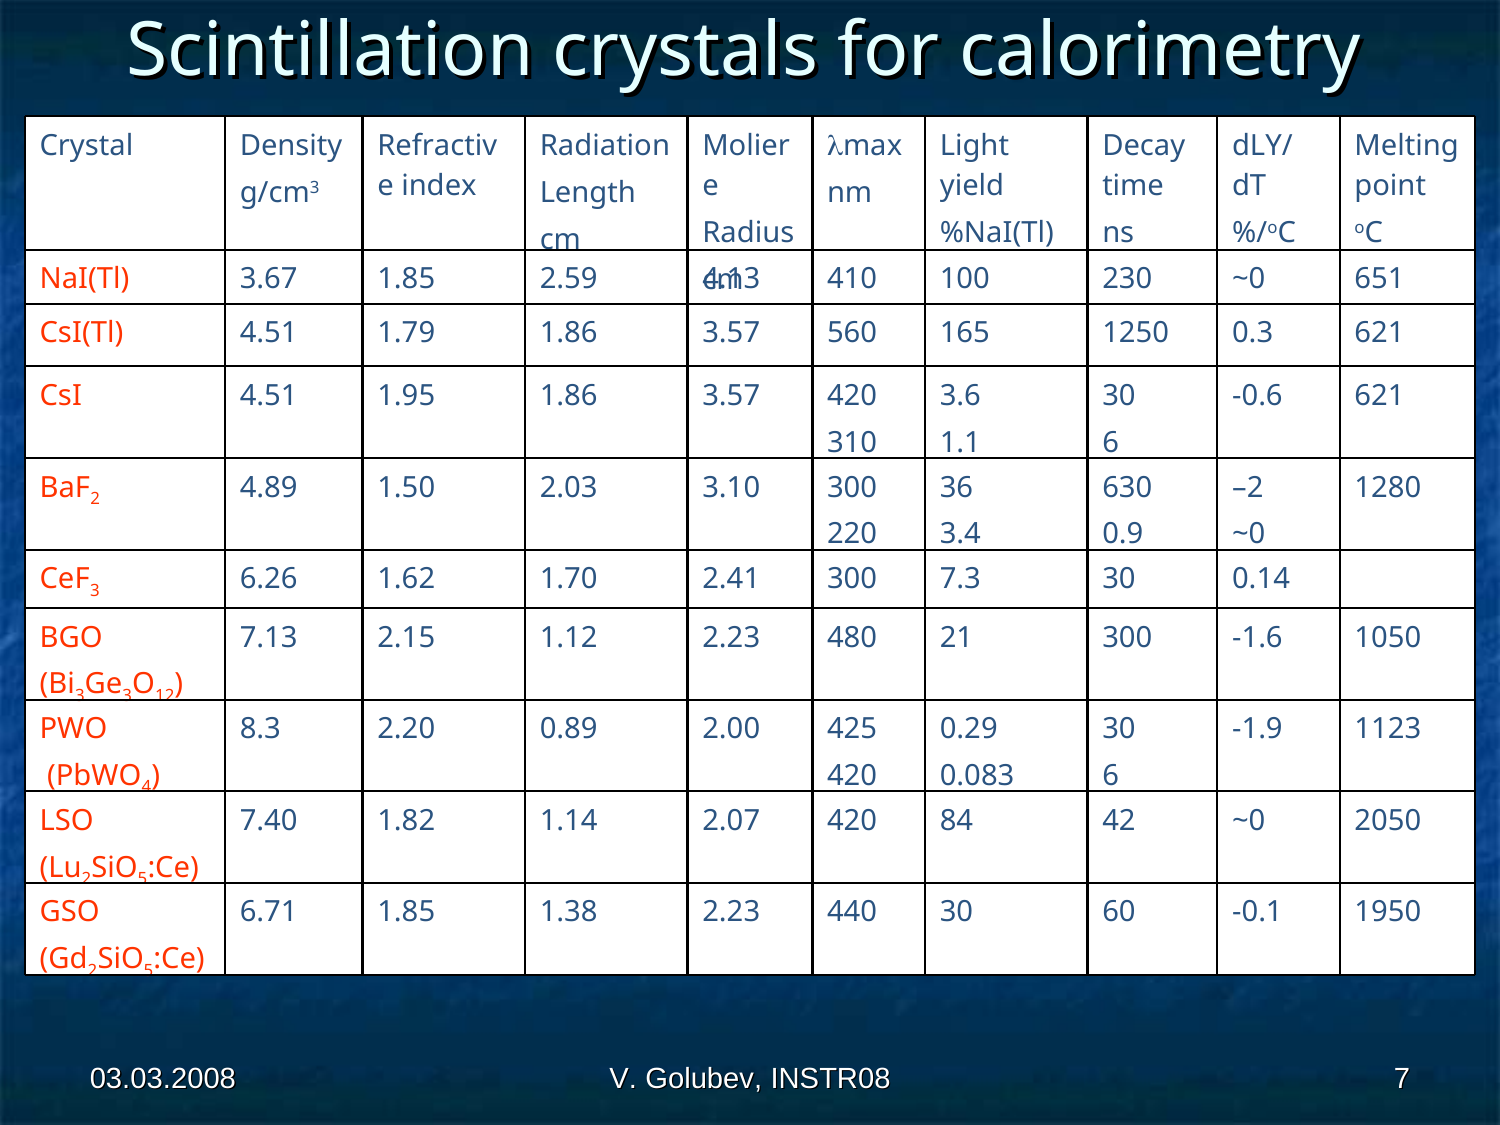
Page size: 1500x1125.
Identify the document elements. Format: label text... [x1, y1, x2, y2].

text_box Radiation Length cm [526, 117, 686, 249]
text_box 2.03 [526, 459, 686, 549]
text_box 2.00 [689, 701, 811, 790]
text_box 100 [926, 251, 1086, 303]
text_box ~0 [1218, 251, 1339, 303]
text_box 4.51 [226, 305, 361, 365]
text_box PWO (PbWO4) [26, 701, 224, 790]
text_box NaI(Tl) [26, 251, 224, 303]
text_box 300 220 [814, 459, 924, 549]
text_box 2.23 [689, 609, 811, 699]
text_box 2.20 [364, 701, 524, 790]
text_box 480 [814, 609, 924, 699]
text_box 6.71 [226, 884, 361, 974]
text_box BGO (Bi3Ge3O12) [26, 609, 224, 699]
text_box Melting point oC [1341, 117, 1474, 249]
text_box -1.6 [1218, 609, 1339, 699]
text_box 621 [1341, 367, 1474, 457]
text_box 1.95 [364, 367, 524, 457]
picture [713, 1075, 718, 1086]
text_box 651 [1341, 251, 1474, 303]
text_box 420 [814, 792, 924, 882]
picture [0, 0, 1500, 1125]
text_box 165 [926, 305, 1086, 365]
picture [225, 1079, 231, 1086]
text_box -1.9 [1218, 701, 1339, 790]
text_box 425 420 [814, 701, 924, 790]
text_box 1.85 [364, 251, 524, 303]
text_box 1.82 [364, 792, 524, 882]
text_box 2.07 [689, 792, 811, 882]
text_box 420 310 [814, 367, 924, 457]
text_box 3.57 [689, 305, 811, 365]
text_box 1.86 [526, 367, 686, 457]
picture [135, 1071, 142, 1086]
text_box 3.10 [689, 459, 811, 549]
text_box 30 [1089, 551, 1216, 607]
text_box -0.6 [1218, 367, 1339, 457]
text_box ~0 [1218, 792, 1339, 882]
text_box 1280 [1341, 459, 1474, 549]
text_box 30 6 [1089, 701, 1216, 790]
text_box 2.59 [526, 251, 686, 303]
text_box 410 [814, 251, 924, 303]
text_box 1950 [1341, 884, 1474, 974]
text_box 4.13 [689, 251, 811, 303]
text_box 6.26 [226, 551, 361, 607]
text_box 1.50 [364, 459, 524, 549]
picture [208, 1071, 215, 1086]
text_box Light yield %NaI(Tl) [926, 117, 1086, 249]
text_box [1341, 551, 1474, 607]
text_box 84 [926, 792, 1086, 882]
text_box 1.86 [526, 305, 686, 365]
picture [95, 1071, 101, 1086]
text_box 7.3 [926, 551, 1086, 607]
text_box 0.14 [1218, 551, 1339, 607]
text_box Moliere Radius cm [689, 117, 811, 249]
picture [863, 1071, 870, 1086]
text_box 1.79 [364, 305, 524, 365]
text_box 30 6 [1089, 367, 1216, 457]
text_box 440 [814, 884, 924, 974]
text_box max nm [814, 117, 924, 249]
text_box Crystal [26, 117, 224, 249]
text_box 1.14 [526, 792, 686, 882]
picture [673, 1075, 680, 1086]
text_box 21 [926, 609, 1086, 699]
text_box 1250 [1089, 305, 1216, 365]
text_box 630 0.9 [1089, 459, 1216, 549]
text_box 1.12 [526, 609, 686, 699]
text_box 1.62 [364, 551, 524, 607]
text_box 300 [814, 551, 924, 607]
text_box 0.29 0.083 [926, 701, 1086, 790]
text_box 4.51 [226, 367, 361, 457]
text_box 60 [1089, 884, 1216, 974]
picture [192, 1071, 199, 1086]
text_box 42 [1089, 792, 1216, 882]
text_box 1.38 [526, 884, 686, 974]
text_box 3.57 [689, 367, 811, 457]
title Scintillation crystals for calorimetry [12, 0, 1475, 118]
text_box 230 [1089, 251, 1216, 303]
text_box 4.89 [226, 459, 361, 549]
text_box 2.15 [364, 609, 524, 699]
text_box 2.41 [689, 551, 811, 607]
text_box CsI(Tl) [26, 305, 224, 365]
text_box Decay time ns [1089, 117, 1216, 249]
text_box 3.6 1.1 [926, 367, 1086, 457]
text_box 30 [926, 884, 1086, 974]
text_box 300 [1089, 609, 1216, 699]
text_box GSO (Gd2SiO5:Ce) [26, 884, 224, 974]
picture [784, 1074, 789, 1083]
text_box Refractive index [364, 117, 524, 249]
text_box CeF3 [26, 551, 224, 607]
text_box 1123 [1341, 701, 1474, 790]
text_box 7.13 [226, 609, 361, 699]
text_box LSO (Lu2SiO5:Ce) [26, 792, 224, 882]
text_box 621 [1341, 305, 1474, 365]
text_box 3.67 [226, 251, 361, 303]
text_box dLY/dT %/oC [1218, 117, 1339, 249]
text_box 2050 [1341, 792, 1474, 882]
text_box 1.85 [364, 884, 524, 974]
text_box 7.40 [226, 792, 361, 882]
text_box BaF2 [26, 459, 224, 549]
text_box 0.89 [526, 701, 686, 790]
text_box -0.1 [1218, 884, 1339, 974]
text_box 560 [814, 305, 924, 365]
text_box –2 ~0 [1218, 459, 1339, 549]
text_box 36 3.4 [926, 459, 1086, 549]
picture [843, 1071, 852, 1078]
text_box Density g/cm3 [226, 117, 361, 249]
text_box 1.70 [526, 551, 686, 607]
text_box 8.3 [226, 701, 361, 790]
text_box 1050 [1341, 609, 1474, 699]
text_box CsI [26, 367, 224, 457]
text_box 2.23 [689, 884, 811, 974]
text_box 0.3 [1218, 305, 1339, 365]
